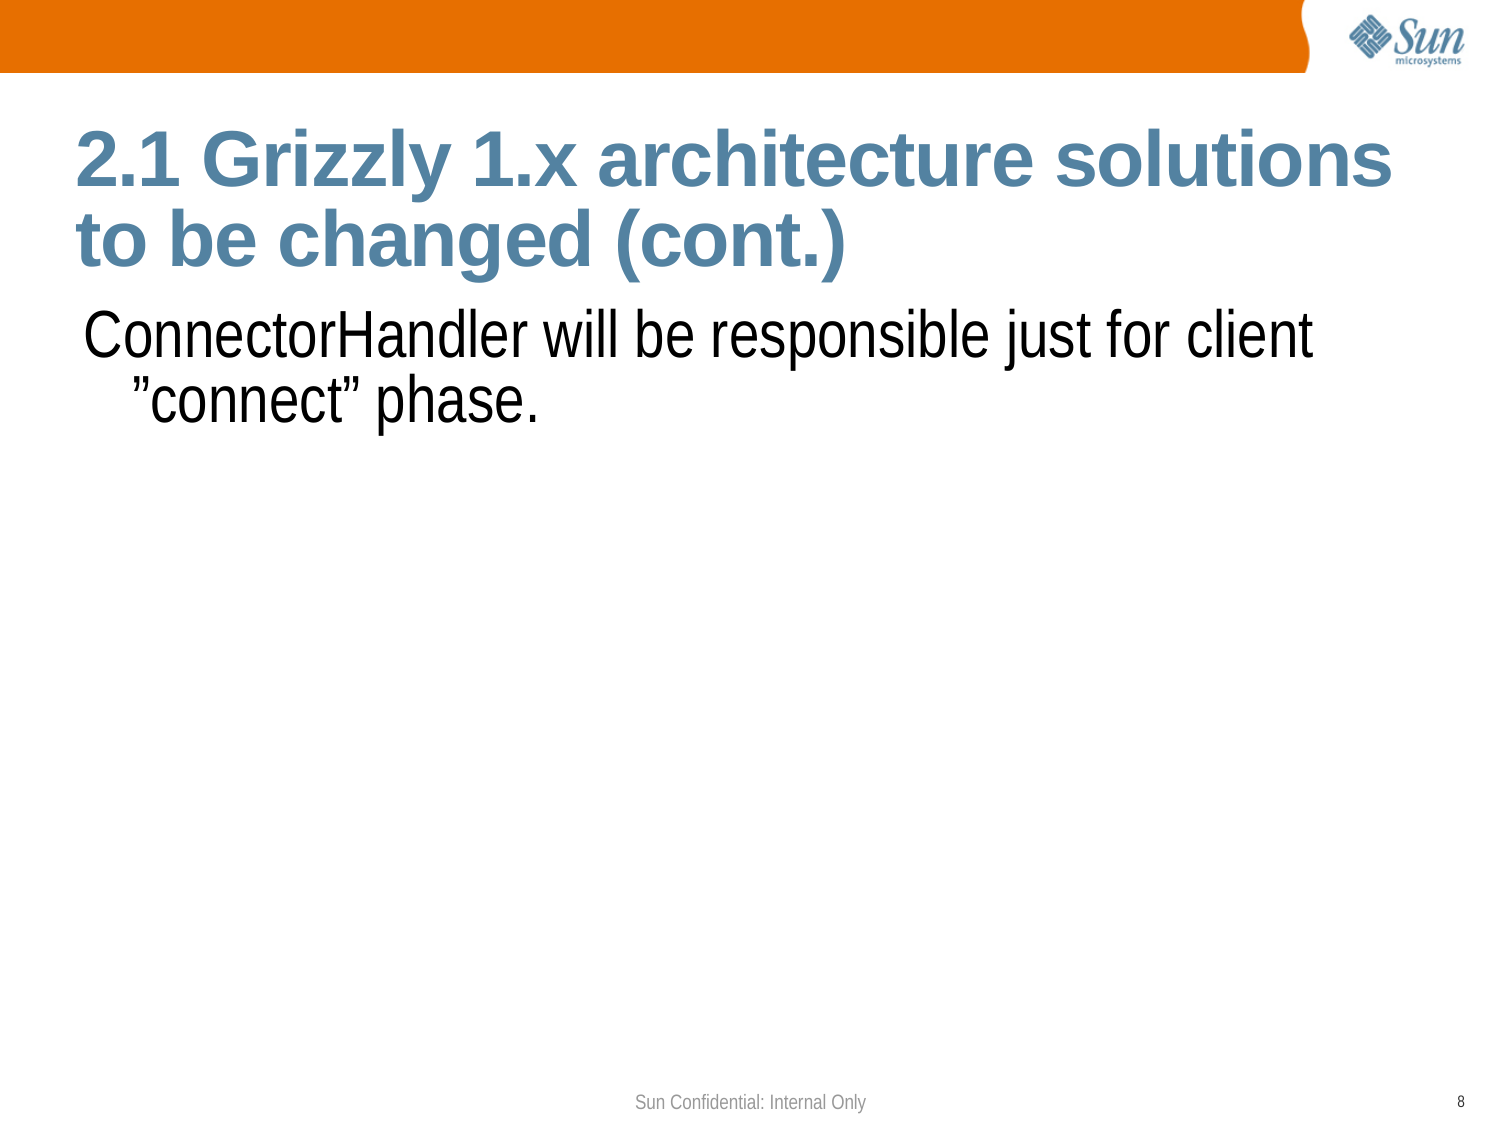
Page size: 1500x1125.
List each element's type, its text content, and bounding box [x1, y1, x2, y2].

picture [0, 0, 1500, 73]
title 2.1 Grizzly 1.x architecture solutions to be changed (cont.) [75, 123, 1437, 388]
list ConnectorHandler will be responsible just for client ”connect” phase. [64, 305, 1401, 1062]
